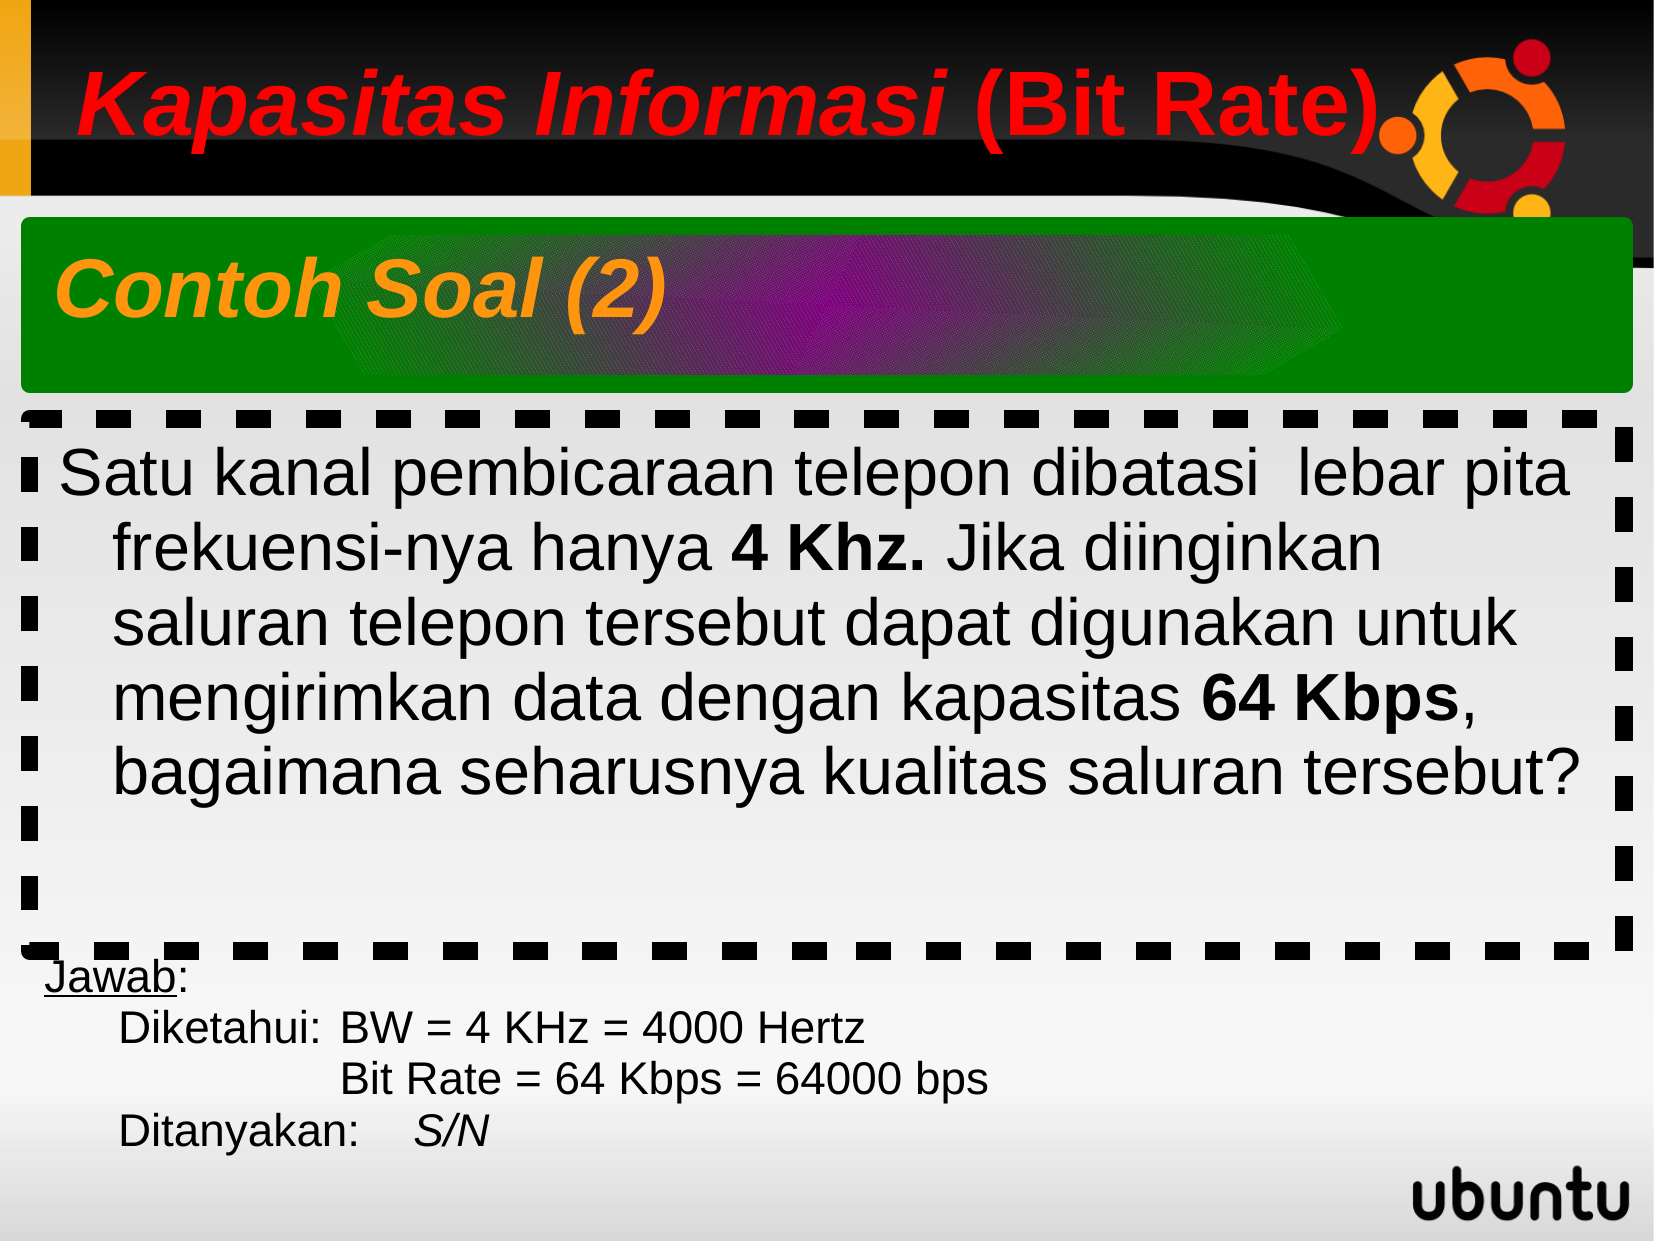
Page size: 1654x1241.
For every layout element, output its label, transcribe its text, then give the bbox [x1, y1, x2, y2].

title Kapasitas Informasi (Bit Rate) [76, 7, 1565, 200]
text_box Contoh Soal (2) [29, 226, 1625, 384]
text_box Satu kanal pembicaraan telepon dibatasi lebar pita frekuensi-nya hanya 4 Khz. Jika diinginkan saluran telepon tersebut dapat digunakan untuk mengirimkan data dengan kapasitas 64 Kbps, bagaimana seharusnya kualitas saluran tersebut? [29, 418, 1625, 943]
picture [0, 0, 1654, 1241]
text_box Jawab: Diketahui: BW = 4 KHz = 4000 Hertz Bit Rate = 64 Kbps = 64000 bps Ditanyakan: S/N [29, 943, 1625, 1231]
